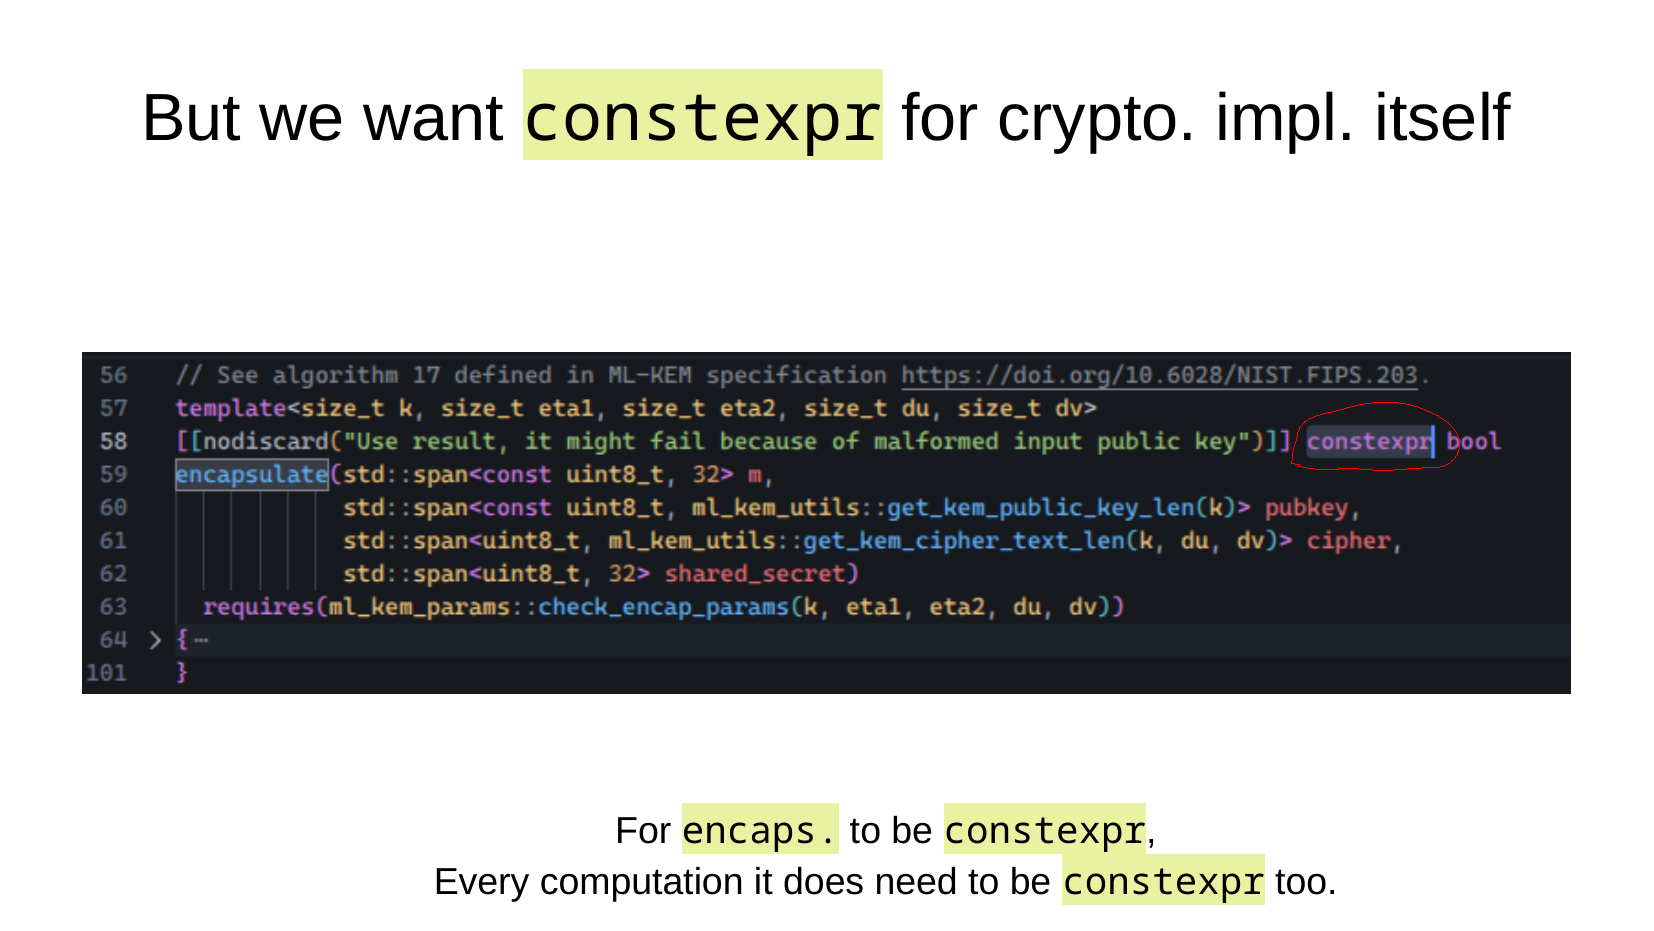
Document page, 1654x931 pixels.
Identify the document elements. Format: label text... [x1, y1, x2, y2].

title But we want constexpr for crypto. impl. itself [82, 37, 1571, 193]
text_box For encaps. to be constexpr, Every computation it does need to be constexpr too. [413, 796, 1359, 903]
picture [82, 352, 1571, 694]
